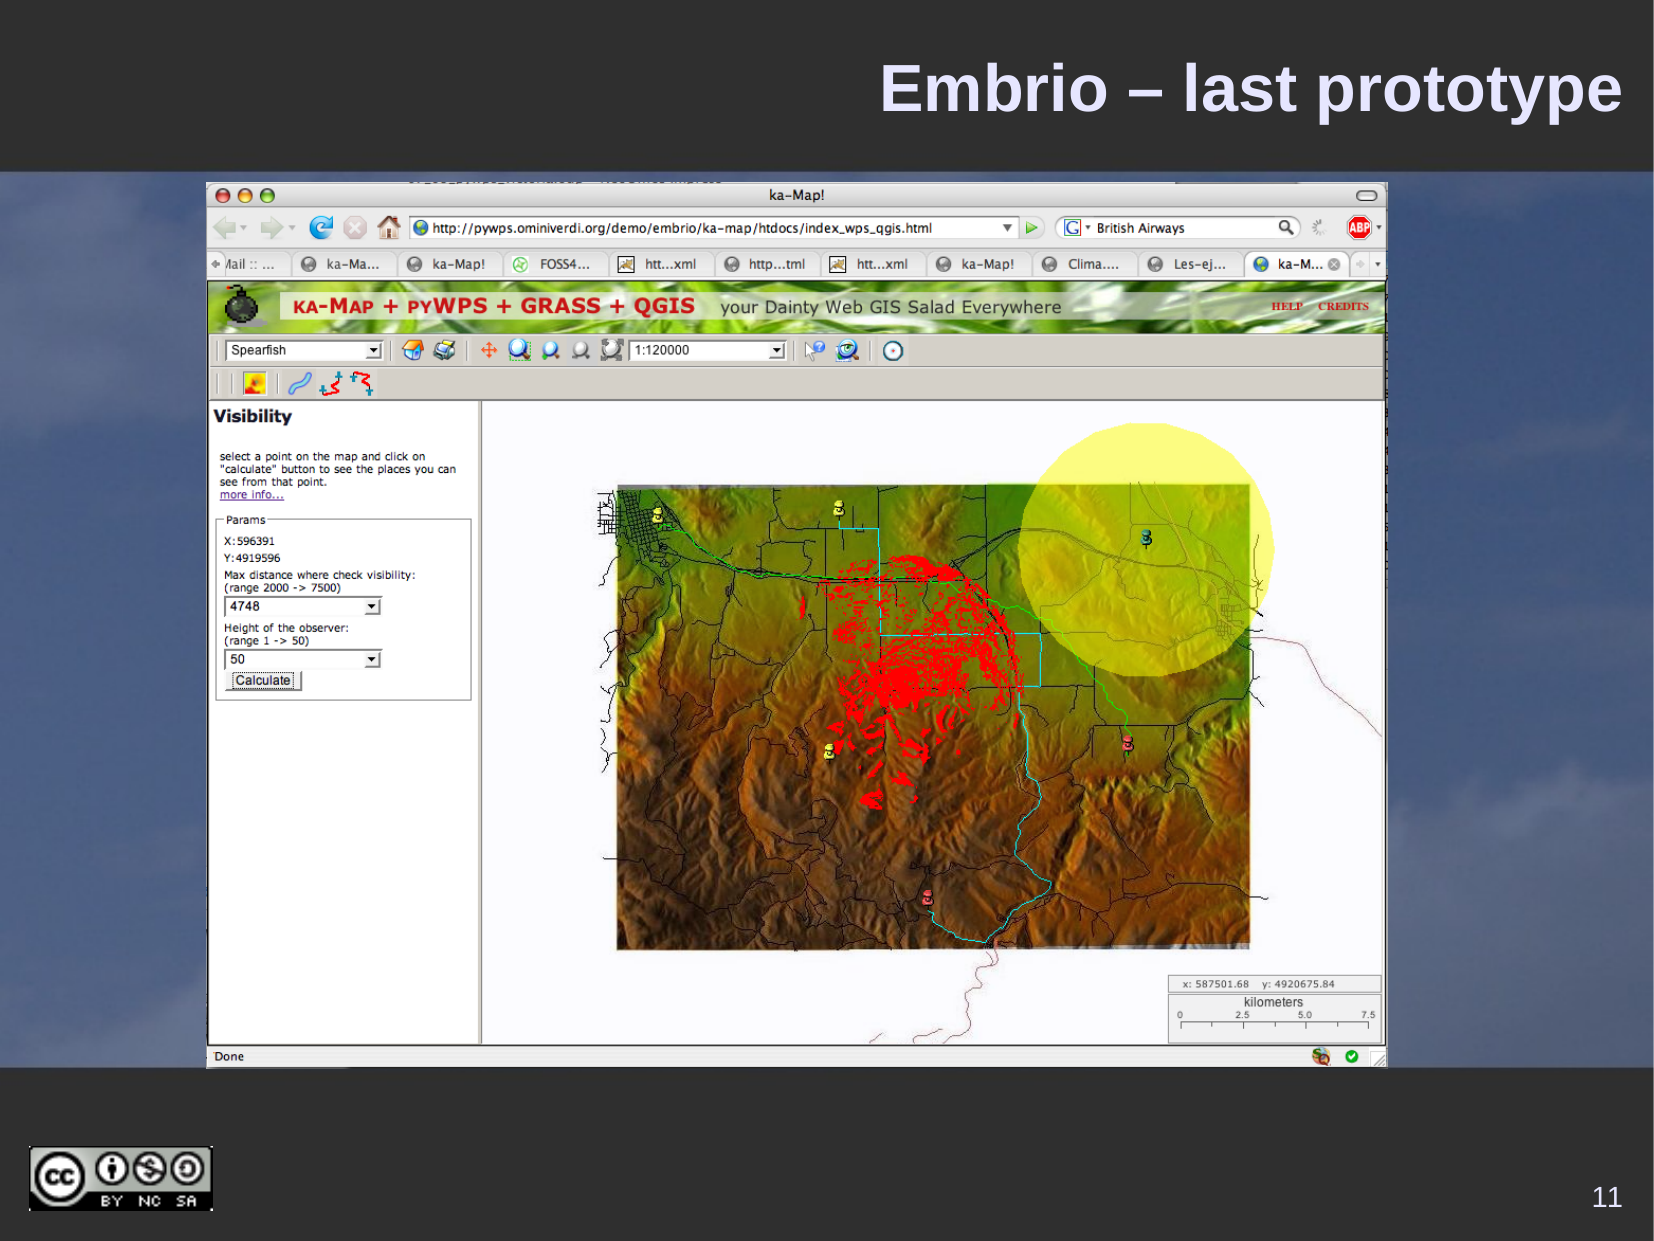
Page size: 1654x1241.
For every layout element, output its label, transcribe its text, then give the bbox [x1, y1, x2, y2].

title Embrio – last prototype [29, 29, 1625, 148]
picture [0, 0, 1654, 1241]
